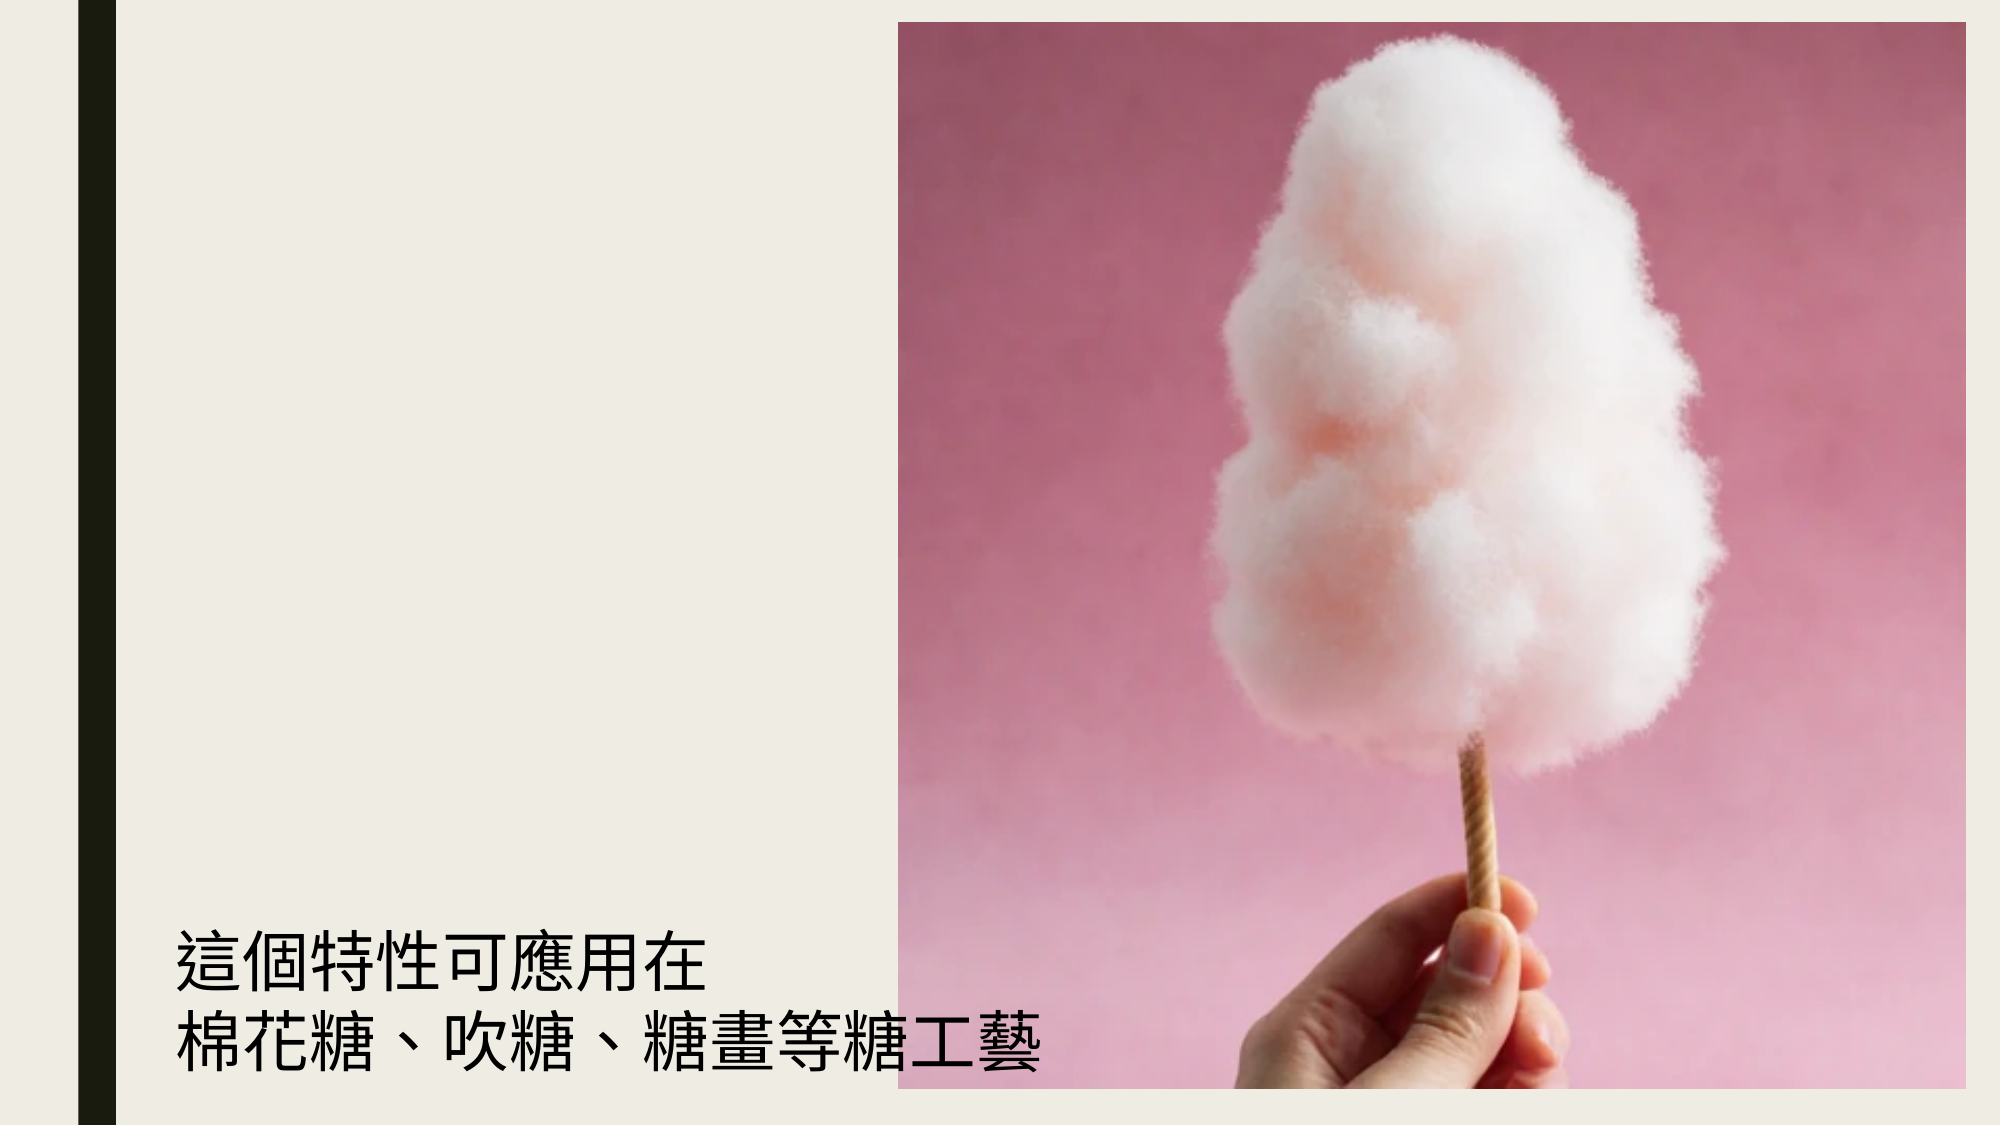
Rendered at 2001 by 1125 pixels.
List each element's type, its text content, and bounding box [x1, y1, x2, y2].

text_box 這個特性可應用在 棉花糖、吹糖、糖畫等糖工藝 [160, 912, 1363, 1089]
picture [898, 22, 1966, 1089]
